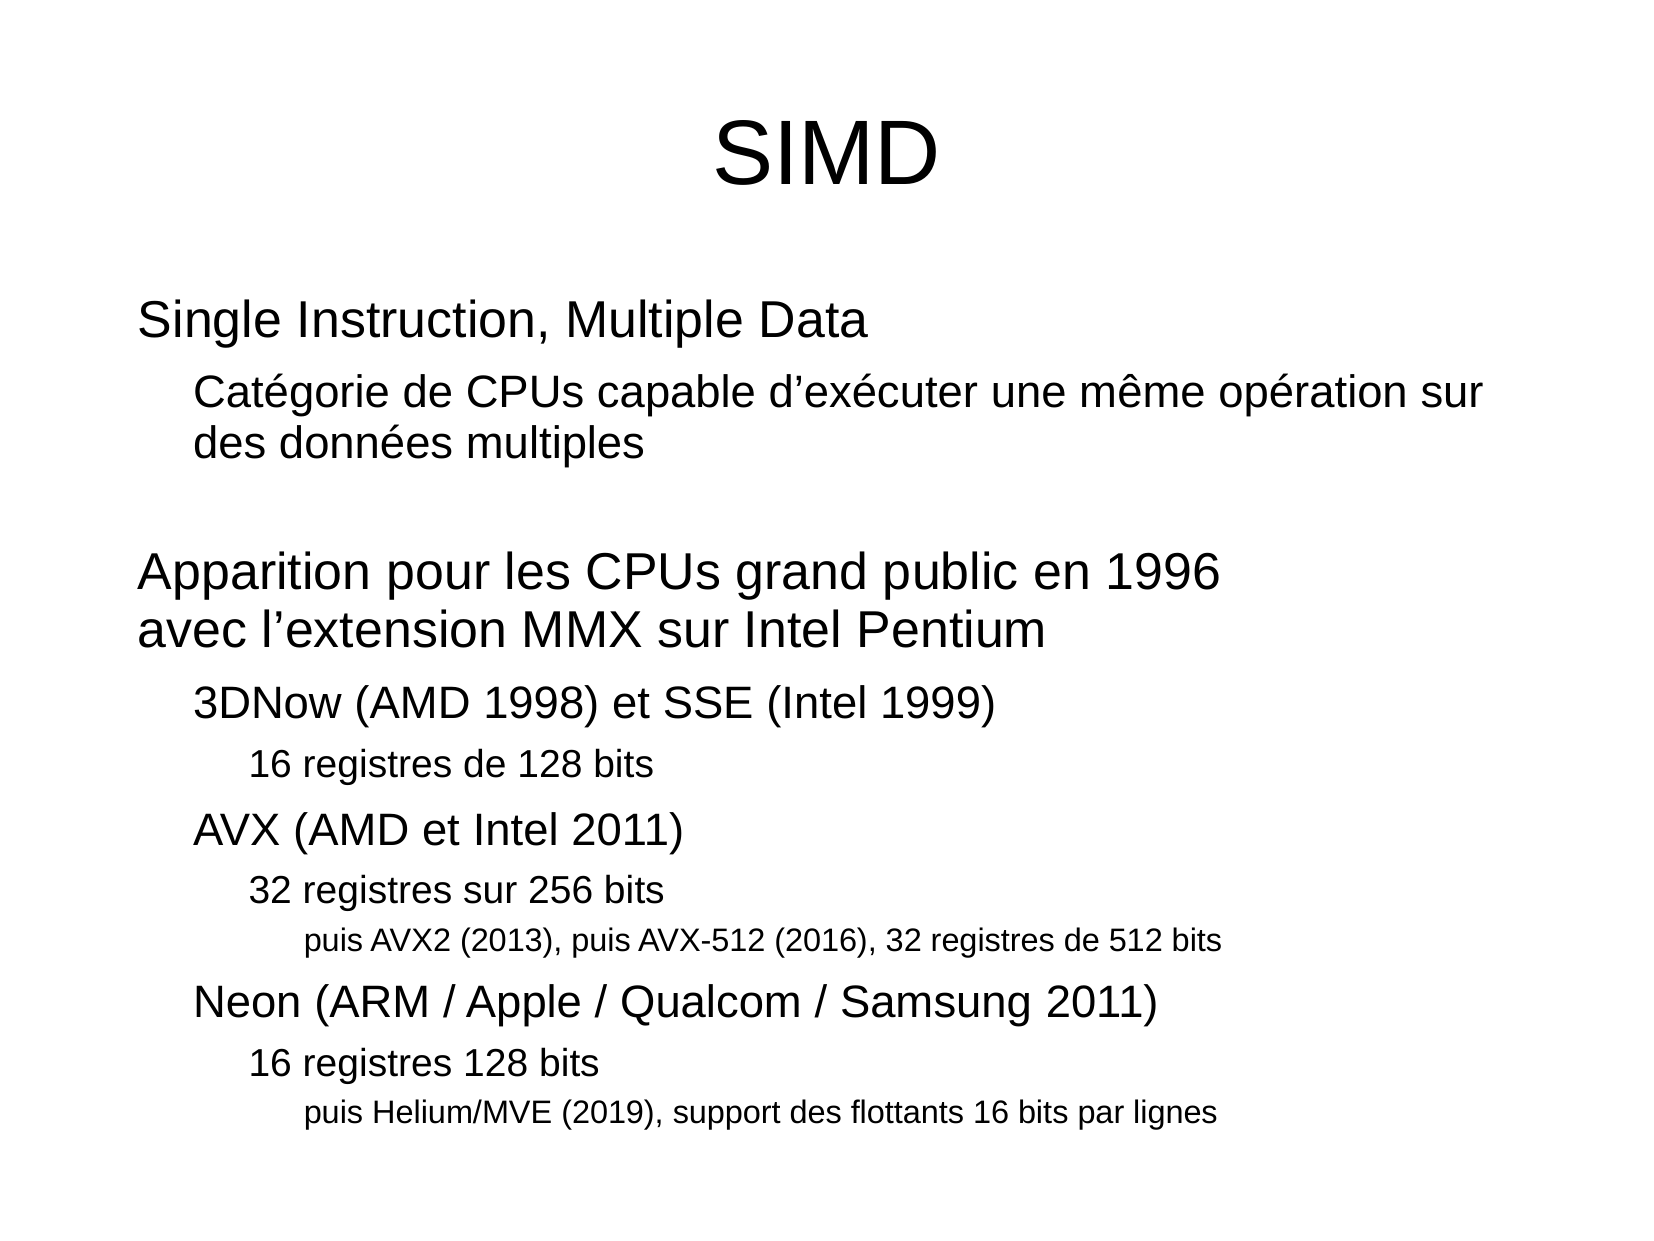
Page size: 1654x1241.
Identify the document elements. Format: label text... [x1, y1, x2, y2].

title SIMD [82, 49, 1571, 257]
list Single Instruction, Multiple Data Catégorie de CPUs capable d’exécuter une même opération sur des données multiples Apparition pour les CPUs grand public en 1996 avec l’extension MMX sur Intel Pentium 3DNow (AMD 1998) et SSE (Intel 1999) 16 registres de 128 bits AVX (AMD et Intel 2011) 32 registres sur 256 bits puis AVX2 (2013), puis AVX-512 (2016), 32 registres de 512 bits Neon (ARM / Apple / Qualcom / Samsung 2011) 16 registres 128 bits puis Helium/MVE (2019), support des flottants 16 bits par lignes [82, 290, 1571, 1141]
